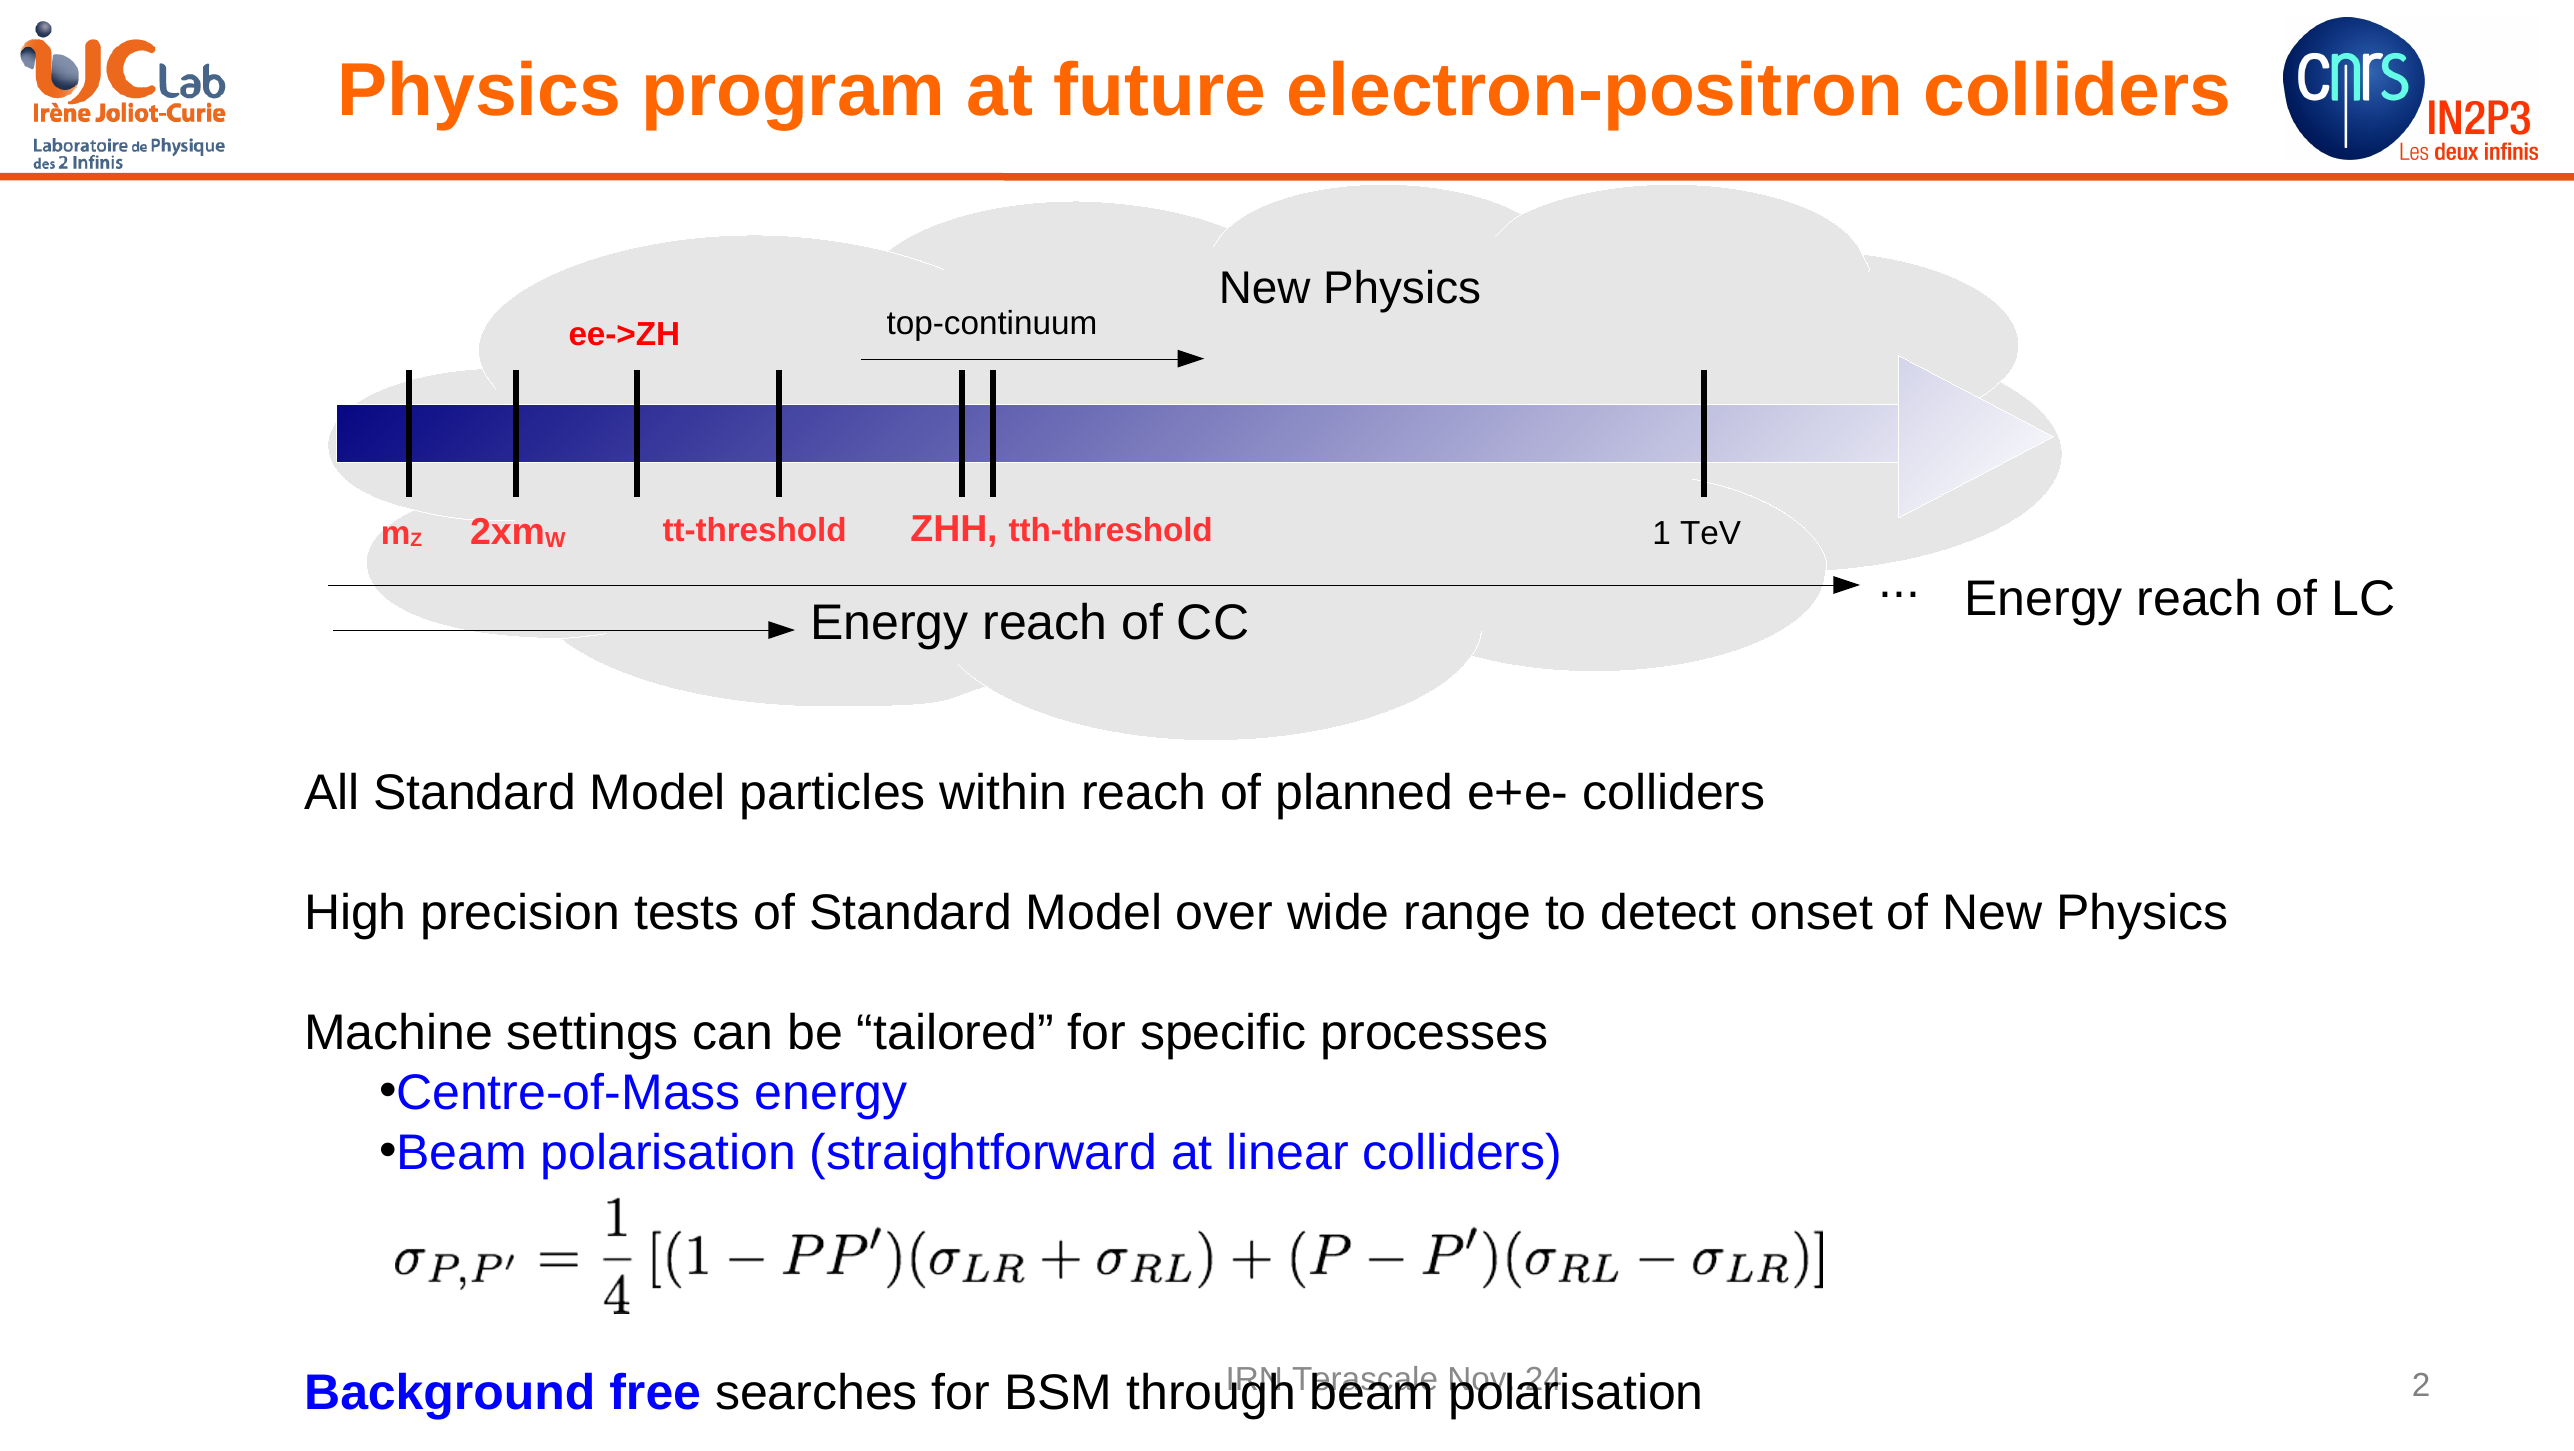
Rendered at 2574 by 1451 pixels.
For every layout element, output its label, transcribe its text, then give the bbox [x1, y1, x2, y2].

text_box ee->ZH [553, 305, 725, 368]
text_box tt-threshold [648, 500, 874, 564]
picture [4, 6, 241, 184]
text_box ... [1863, 540, 1936, 616]
text_box top-continuum [871, 294, 1162, 357]
picture [2380, 17, 2538, 160]
text_box mZ [366, 503, 455, 580]
text_box 1 TeV [1637, 503, 1781, 567]
text_box [374, 586, 795, 630]
picture [395, 1197, 1823, 1314]
text_box Energy reach of LC [1950, 558, 2425, 634]
text_box All Standard Model particles within reach of planned e+e- colliders High precision tests of Standard Model over wide range to detect onset of New Physics Machine settings can be “tailored” for specific processes Centre-of-Mass energy Beam polarisation (straightforward at linear colliders) Background free searches for BSM through beam polarisation [289, 751, 2486, 1427]
text_box [469, 586, 1823, 741]
text_box ZHH, tth-threshold [874, 496, 1228, 582]
title Physics program at future electron-positron colliders [191, 9, 2380, 162]
text_box Energy reach of CC [795, 582, 1279, 658]
text_box [327, 184, 2063, 585]
text_box 2xmW [455, 499, 601, 584]
text_box New Physics [1204, 250, 1499, 321]
